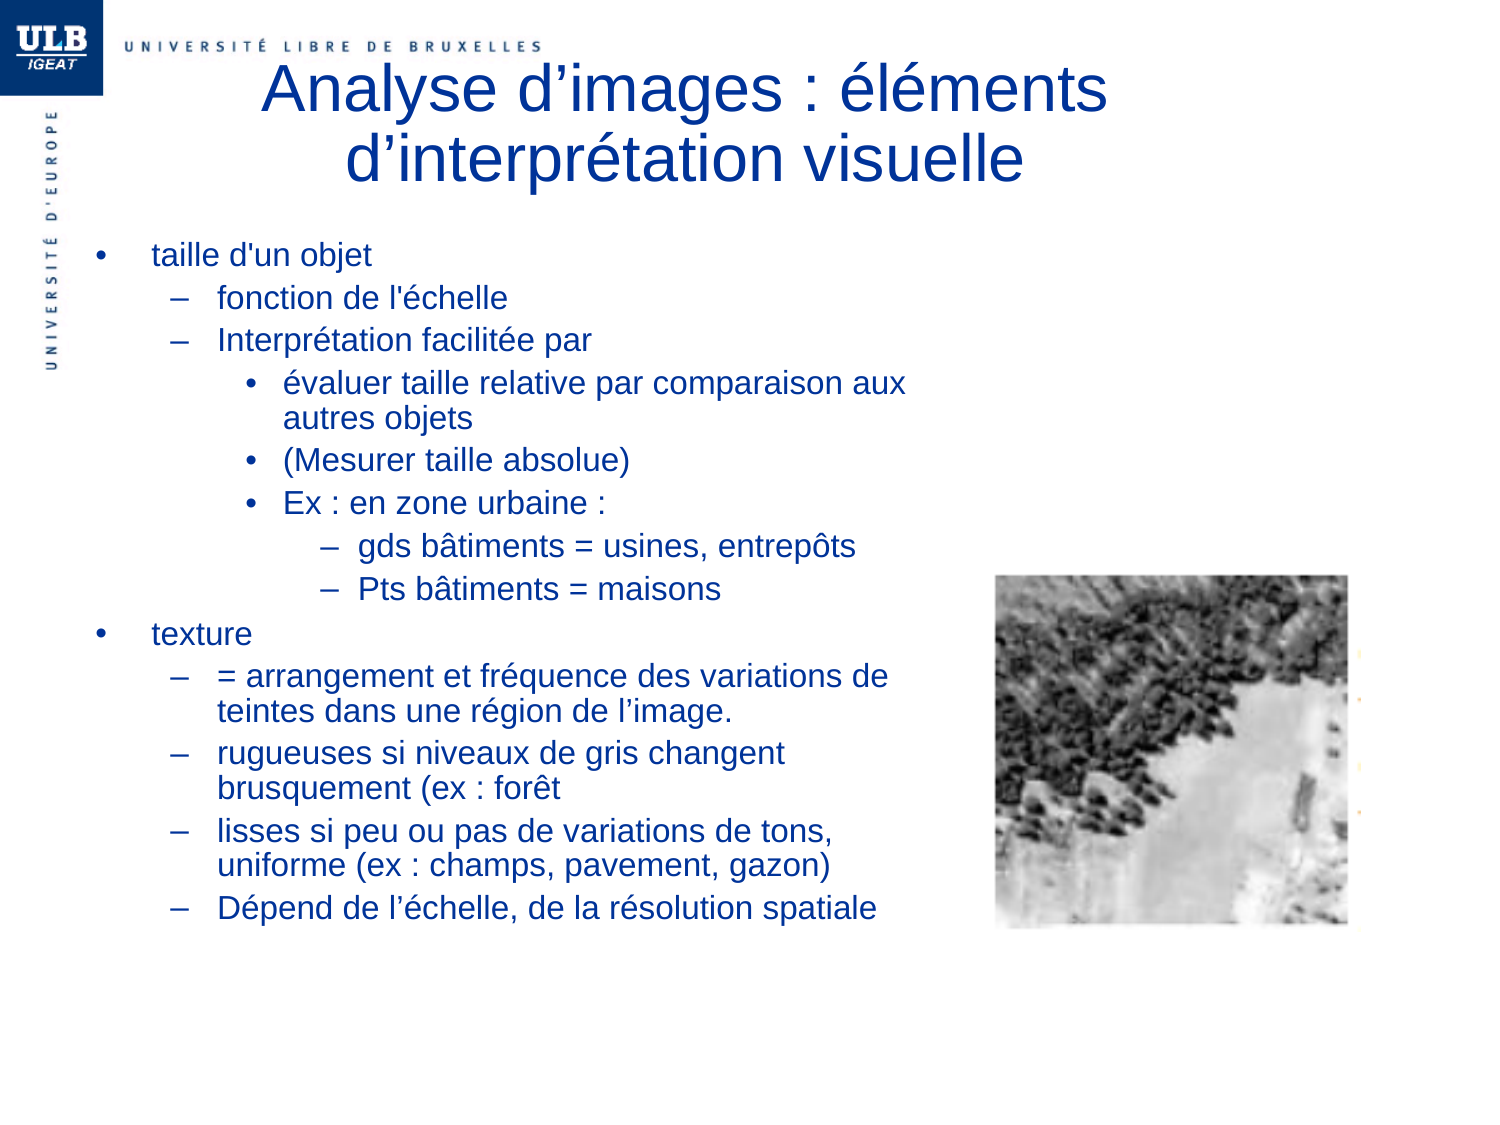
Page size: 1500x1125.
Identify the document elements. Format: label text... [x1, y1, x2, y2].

title Analyse d’images : éléments d’interprétation visuelle [90, 46, 1282, 206]
picture [0, 0, 1500, 1125]
list taille d'un objet fonction de l'échelle Interprétation facilitée par évaluer taille relative par comparaison aux autres objets (Mesurer taille absolue) Ex : en zone urbaine : gds bâtiments = usines, entrepôts Pts bâtiments = maisons texture = arrangement et fréquence des variations de teintes dans une région de l’image. rugueuses si niveaux de gris changent brusquement (ex : forêt lisses si peu ou pas de variations de tons, uniforme (ex : champs, pavement, gazon) Dépend de l’échelle, de la résolution spatiale [80, 231, 988, 992]
